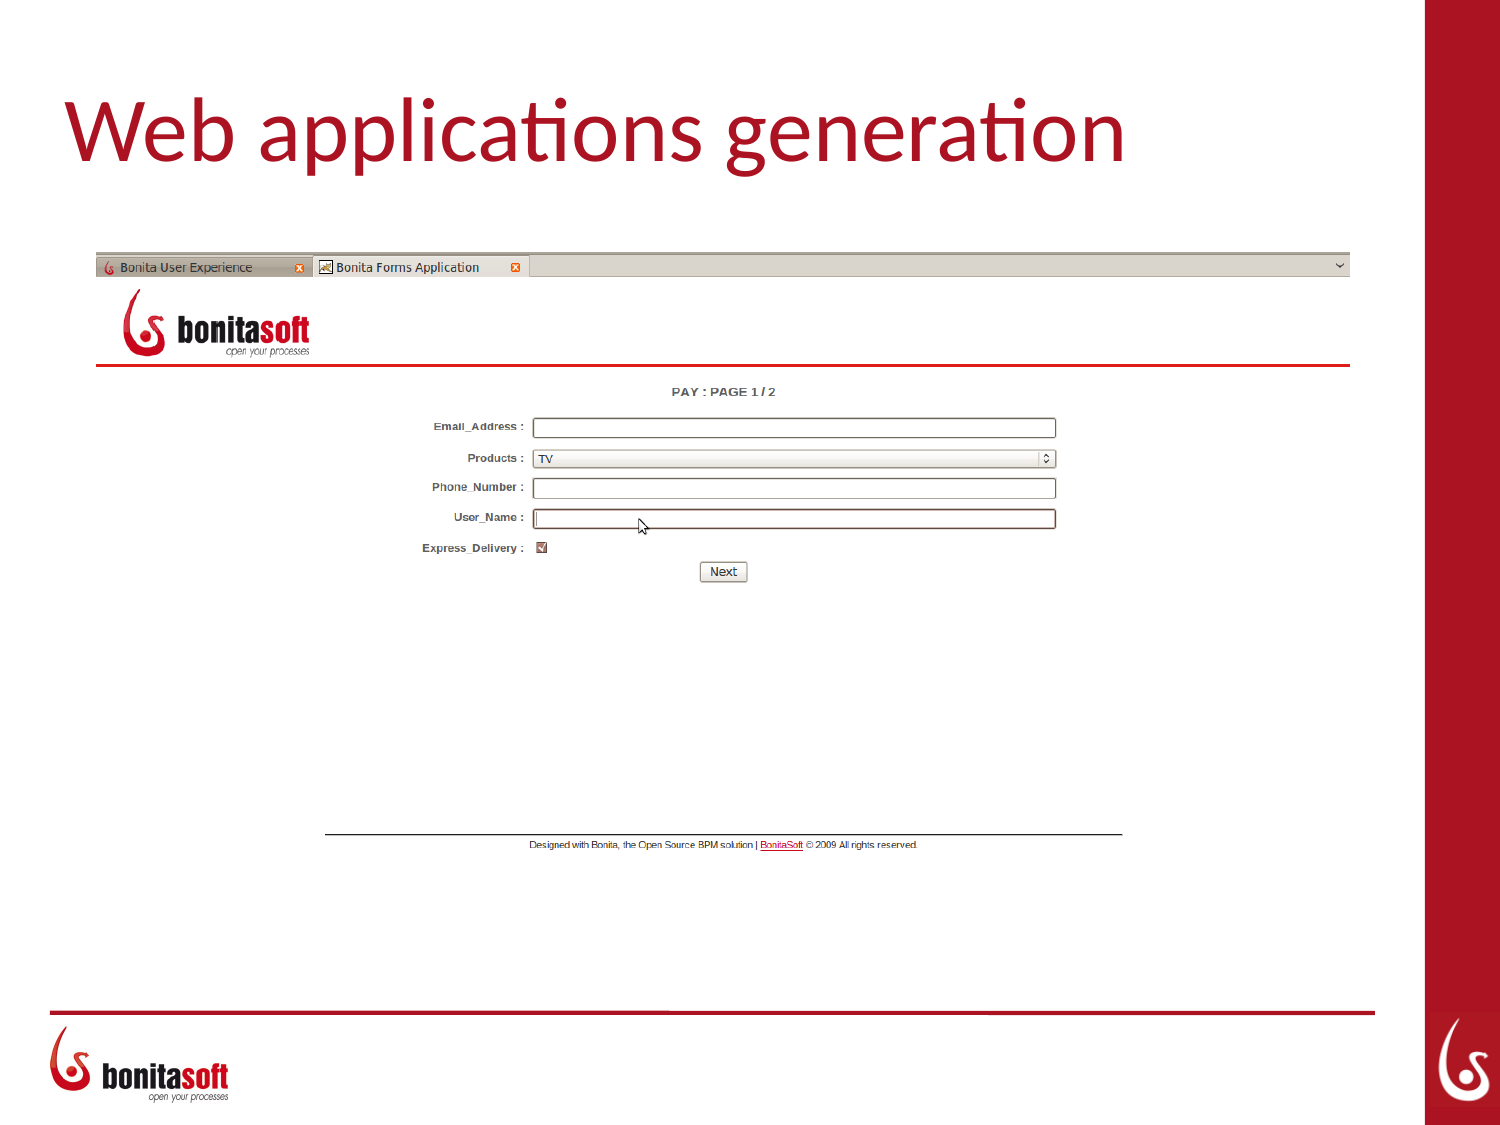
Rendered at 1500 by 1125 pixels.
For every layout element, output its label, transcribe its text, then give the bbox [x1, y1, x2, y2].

picture [50, 1026, 228, 1103]
picture [1430, 1012, 1500, 1107]
title Web applications generation [50, 45, 1375, 233]
picture [96, 252, 1350, 875]
